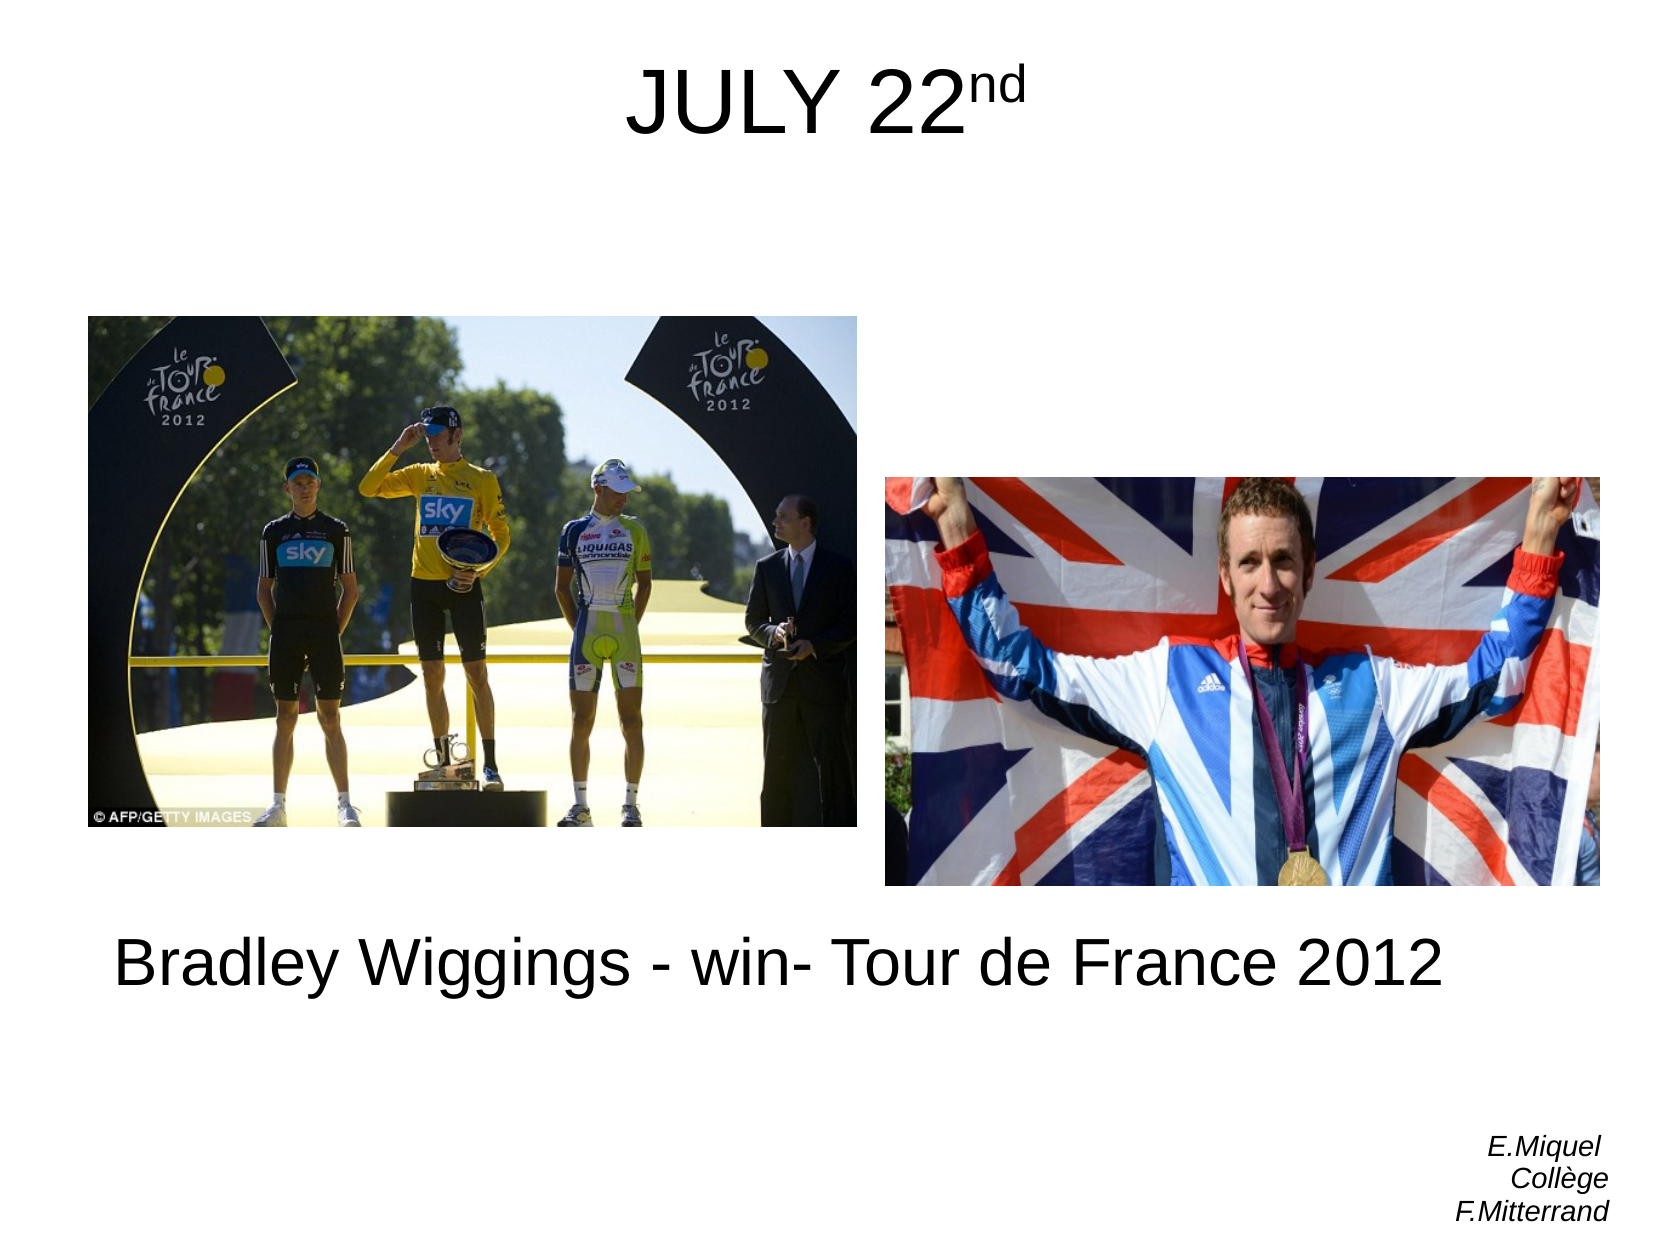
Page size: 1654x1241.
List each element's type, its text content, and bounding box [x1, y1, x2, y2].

text_box Bradley Wiggings - win- Tour de France 2012 [88, 917, 1565, 1008]
title JULY 22nd [82, 48, 1571, 258]
picture [88, 316, 857, 827]
picture [885, 477, 1600, 886]
text_box E.Miquel Collège F.Mitterrand [1333, 1122, 1625, 1203]
